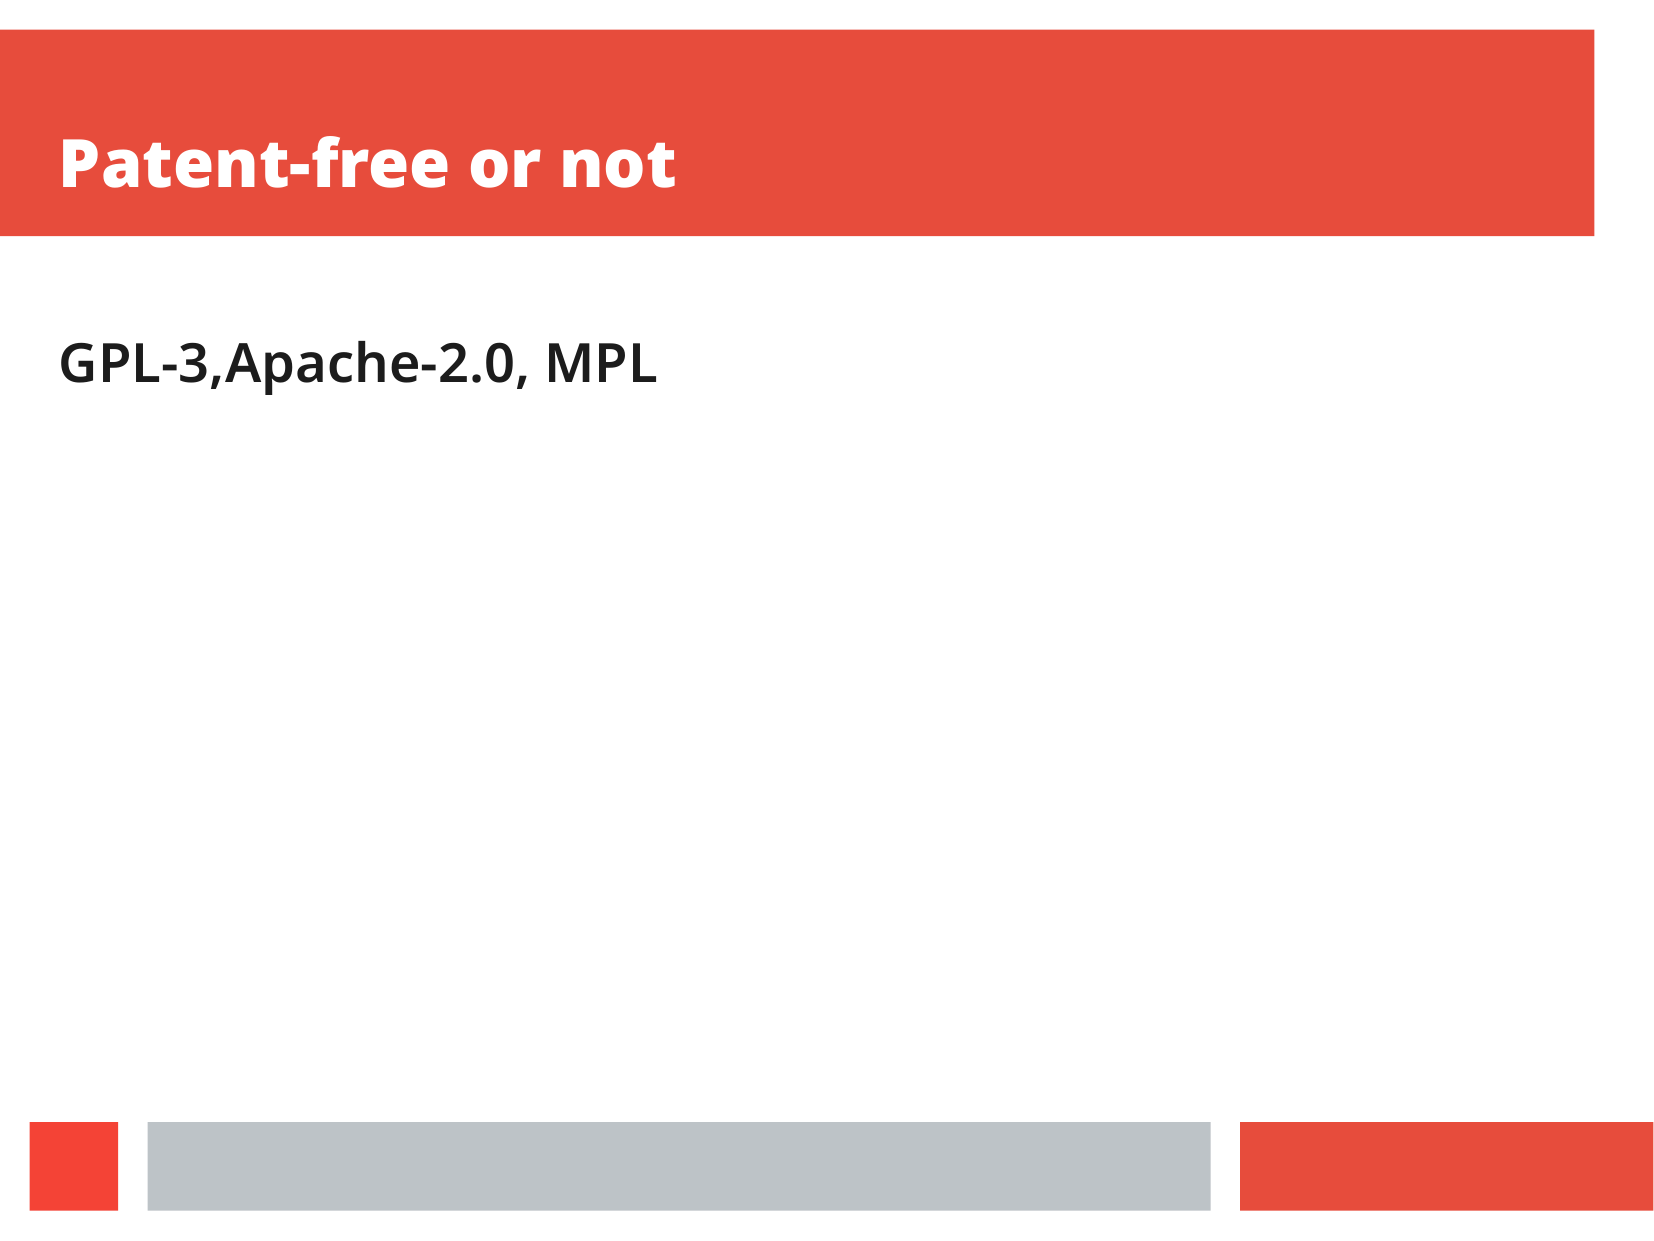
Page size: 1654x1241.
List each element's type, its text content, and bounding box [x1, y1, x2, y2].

title Patent-free or not [59, 59, 1595, 207]
list GPL-3,Apache-2.0, MPL [59, 324, 1565, 1093]
